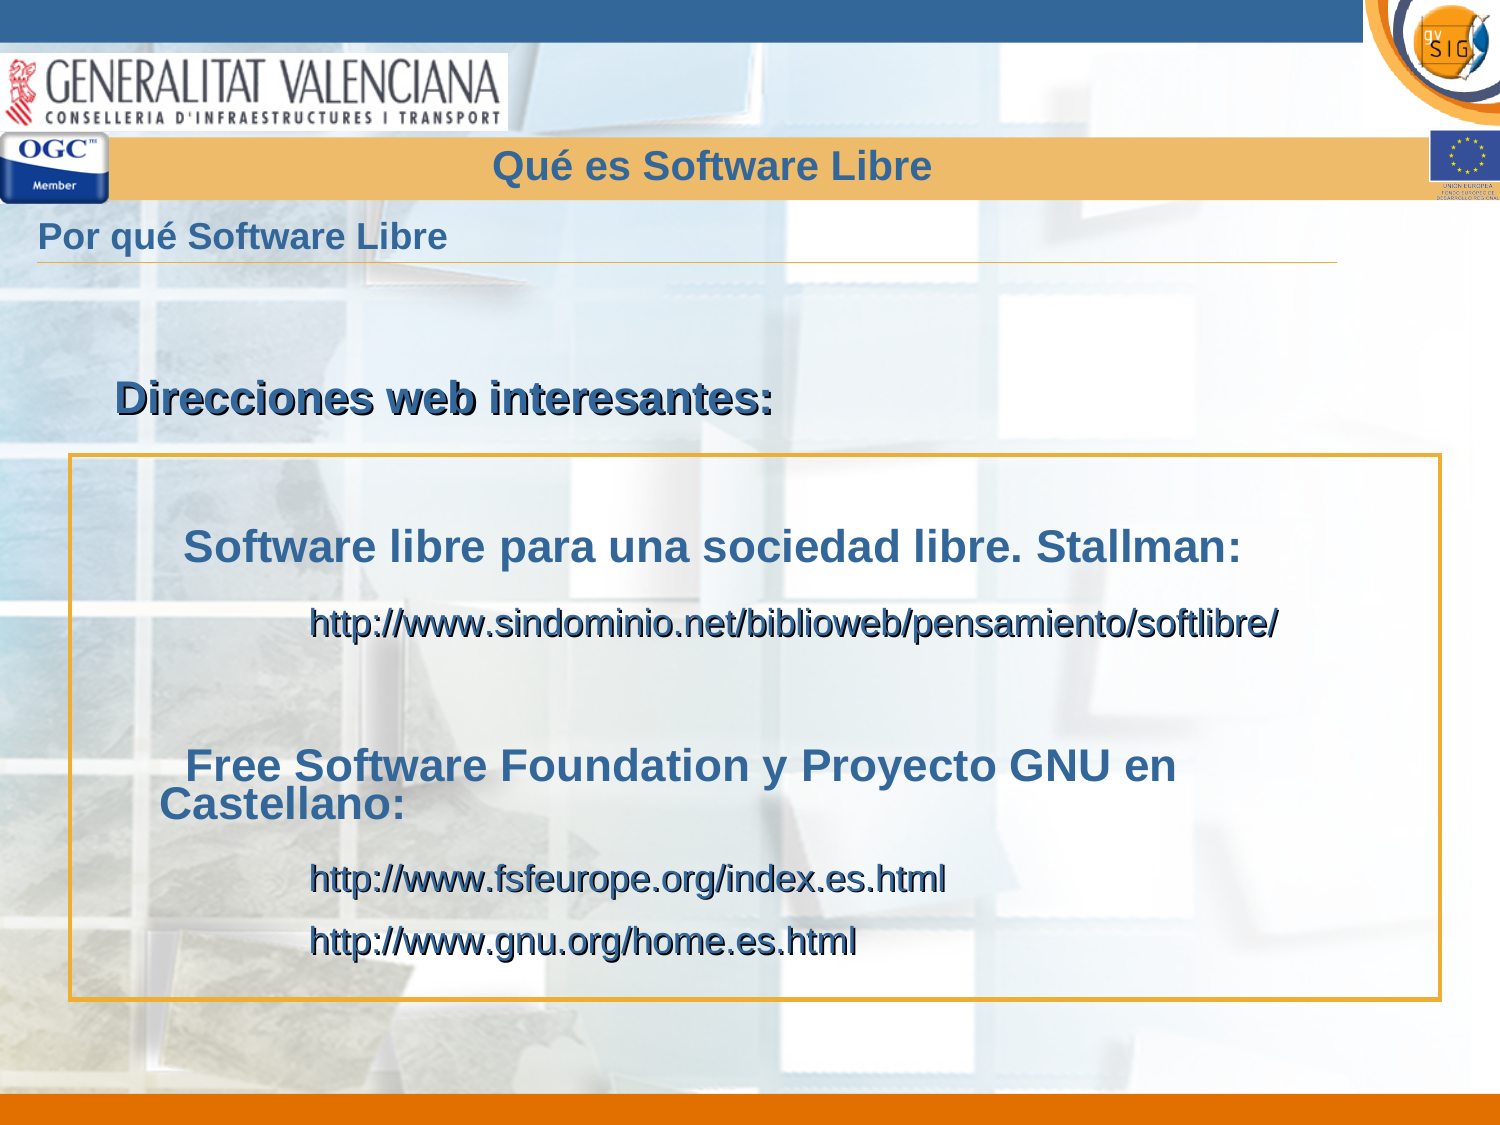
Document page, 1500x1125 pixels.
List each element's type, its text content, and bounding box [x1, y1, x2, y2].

picture [0, 53, 508, 131]
picture [1429, 129, 1500, 200]
picture [0, 132, 109, 137]
text_box Por qué Software Libre [22, 210, 673, 272]
picture [1363, 0, 1500, 127]
text_box Qué es Software Libre [0, 137, 1426, 205]
text_box Software libre para una sociedad libre. Stallman: http://www.sindominio.net/biblioweb/pensamiento/softlibre/ Free Software Foundation y Proyecto GNU en Castellano: http://www.fsfeurope.org/index.es.html http://www.gnu.org/home.es.html [70, 455, 1441, 1000]
text_box Direcciones web interesantes: [99, 375, 1401, 429]
